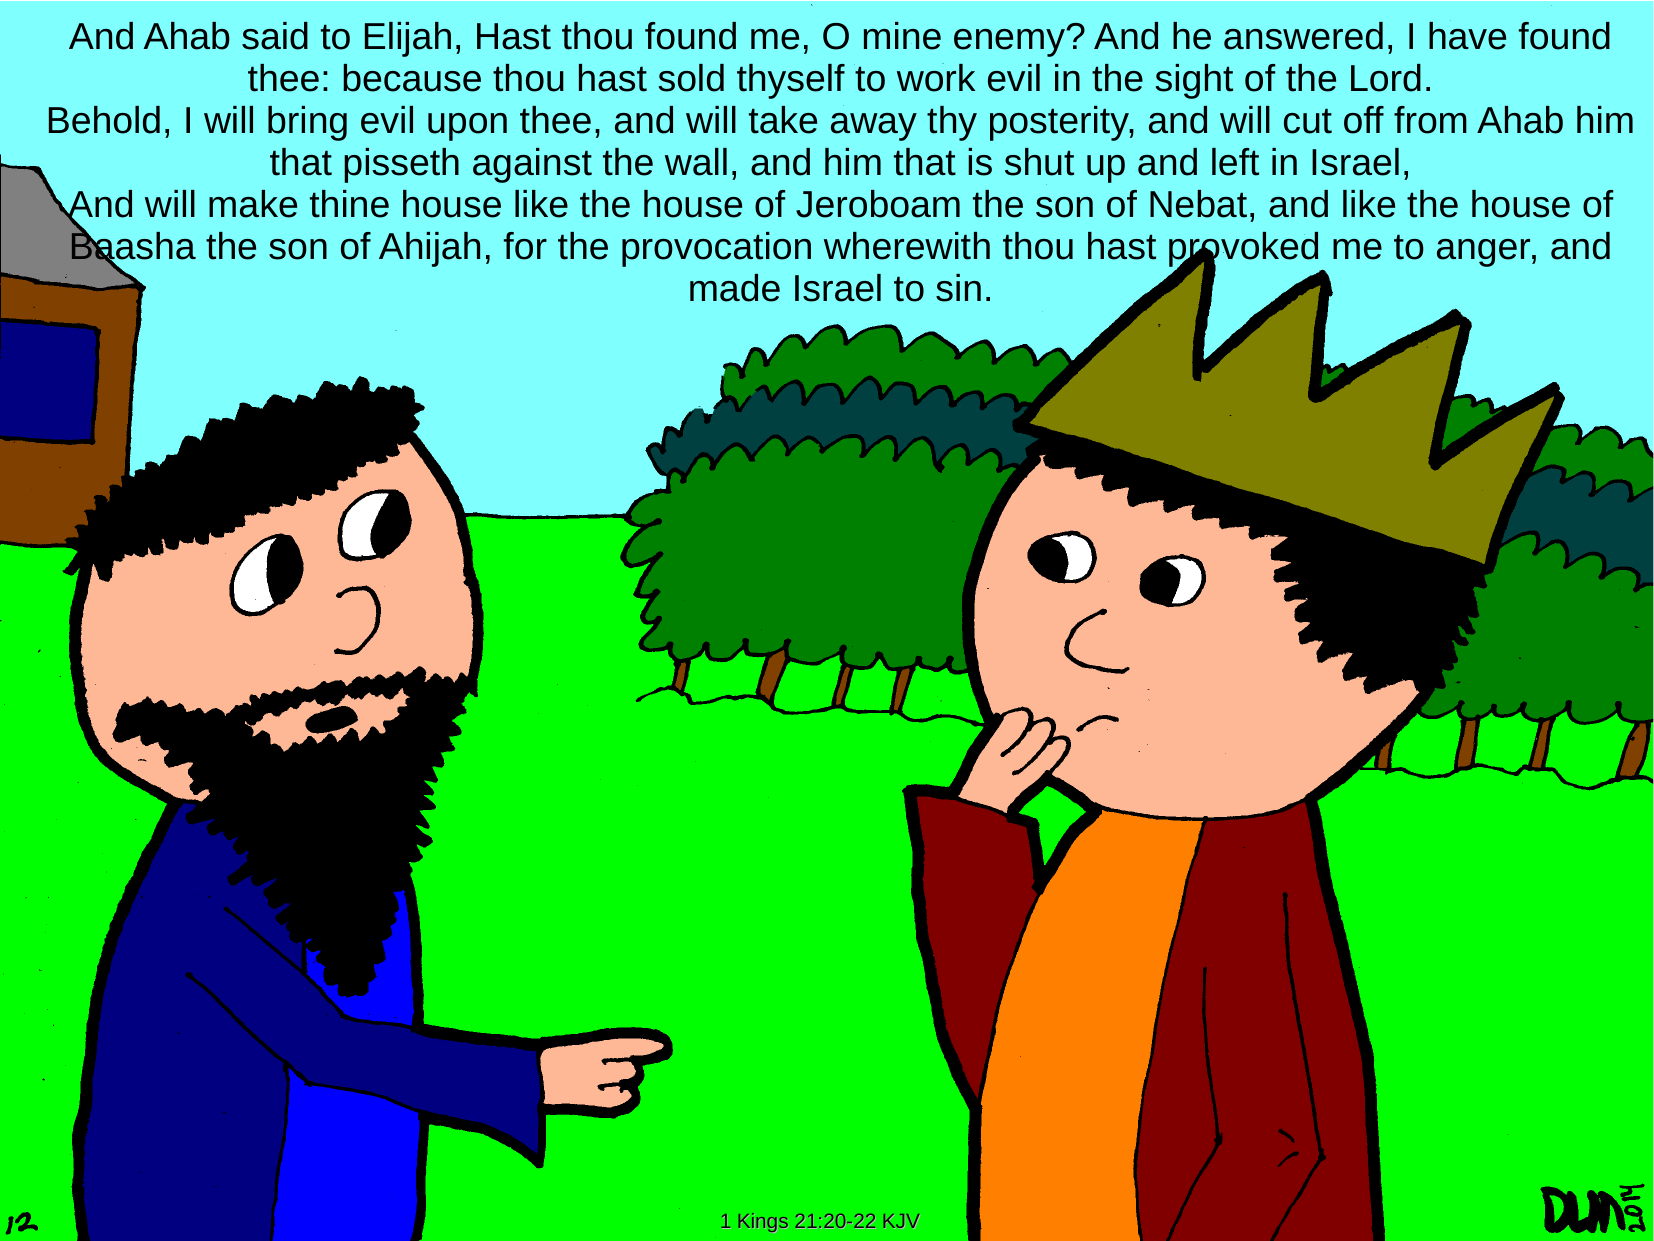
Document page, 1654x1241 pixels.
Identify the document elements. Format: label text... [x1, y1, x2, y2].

picture [0, 1, 1654, 1241]
text_box 1 Kings 21:20-22 KJV [705, 1202, 946, 1241]
text_box And Ahab said to Elijah, Hast thou found me, O mine enemy? And he answered, I have found thee: because thou hast sold thyself to work evil in the sight of the Lord. Behold, I will bring evil upon thee, and will take away thy posterity, and will cut off from Ahab him that pisseth against the wall, and him that is shut up and left in Israel, And will make thine house like the house of Jeroboam the son of Nebat, and like the house of Baasha the son of Ahijah, for the provocation wherewith thou hast provoked me to anger, and made Israel to sin. [7, 8, 1654, 318]
